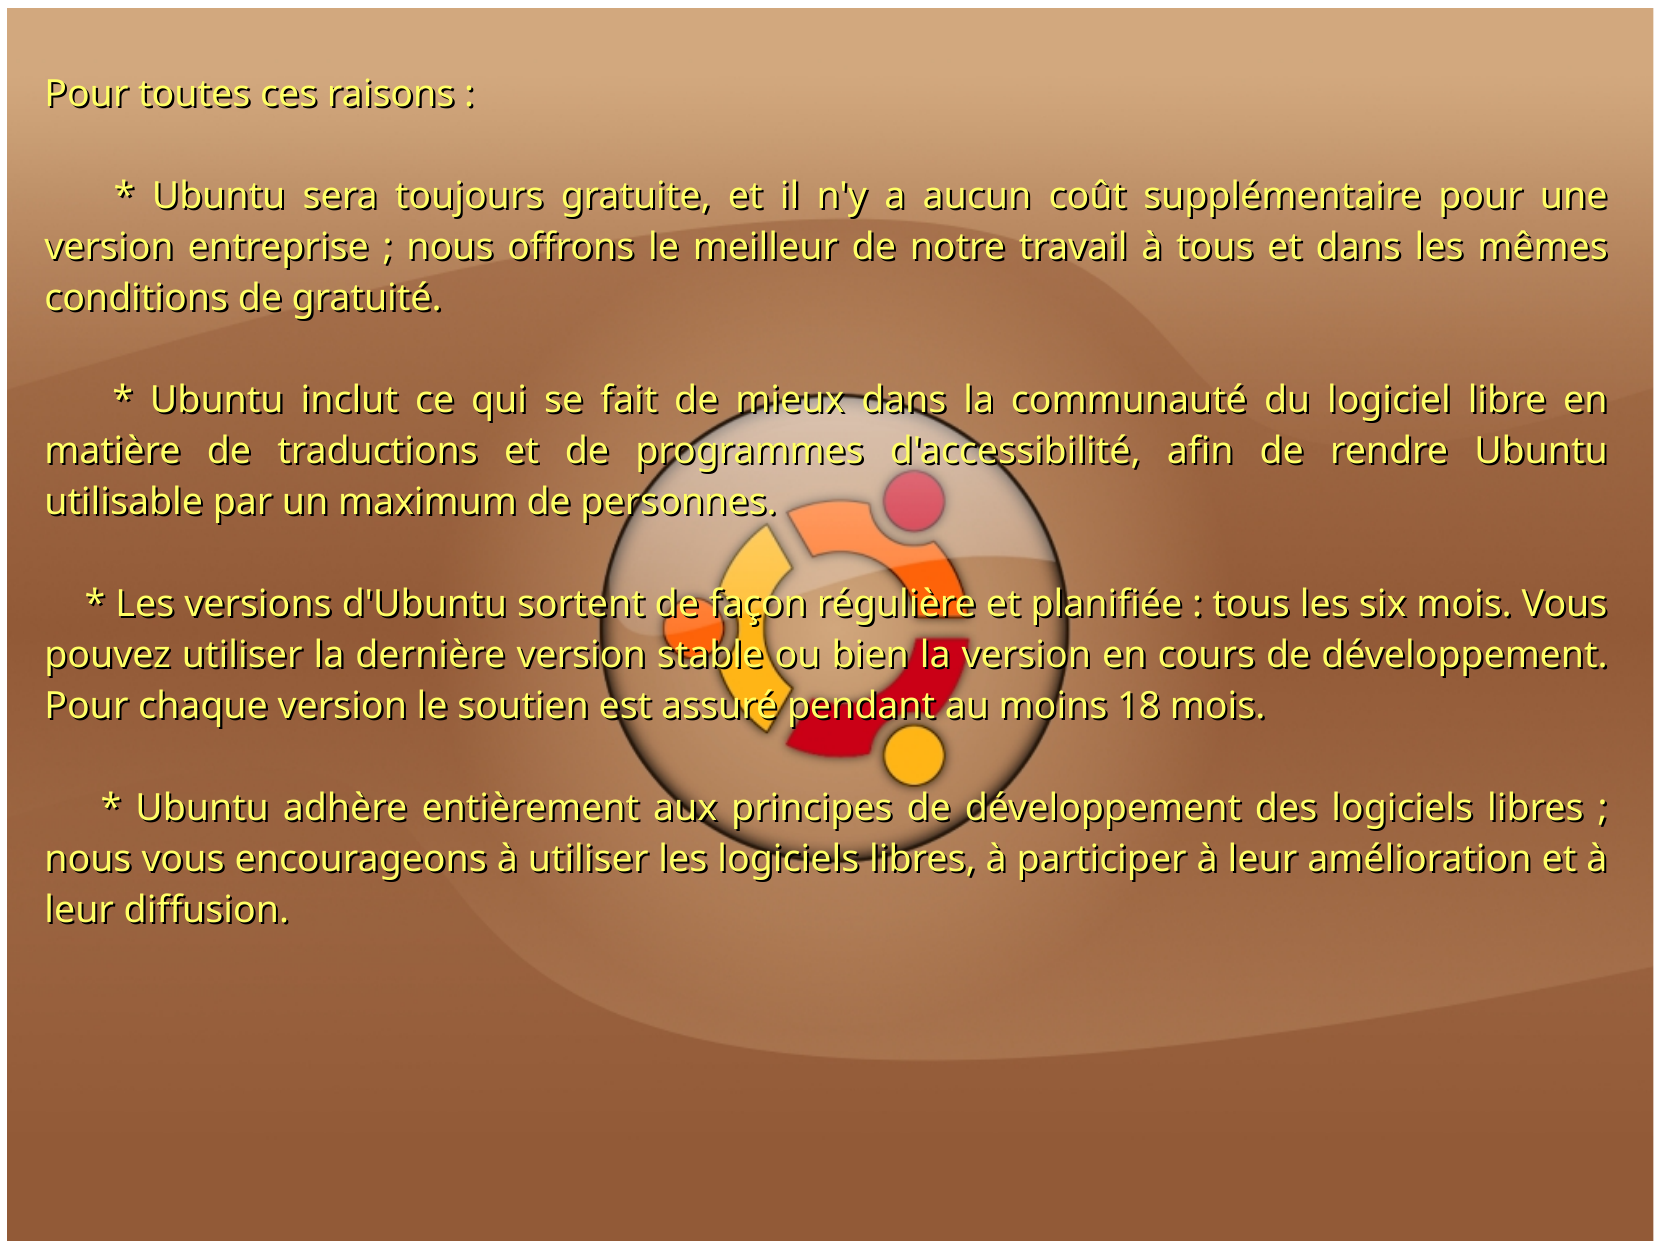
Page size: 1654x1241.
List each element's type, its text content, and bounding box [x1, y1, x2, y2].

picture [7, 8, 1654, 1241]
text_box Pour toutes ces raisons : * Ubuntu sera toujours gratuite, et il n'y a aucun coût supplémentaire pour une version entreprise ; nous offrons le meilleur de notre travail à tous et dans les mêmes conditions de gratuité. * Ubuntu inclut ce qui se fait de mieux dans la communauté du logiciel libre en matière de traductions et de programmes d'accessibilité, afin de rendre Ubuntu utilisable par un maximum de personnes. * Les versions d'Ubuntu sortent de façon régulière et planifiée : tous les six mois. Vous pouvez utiliser la dernière version stable ou bien la version en cours de développement. Pour chaque version le soutien est assuré pendant au moins 18 mois. * Ubuntu adhère entièrement aux principes de développement des logiciels libres ; nous vous encourageons à utiliser les logiciels libres, à participer à leur amélioration et à leur diffusion. [29, 58, 1625, 1159]
